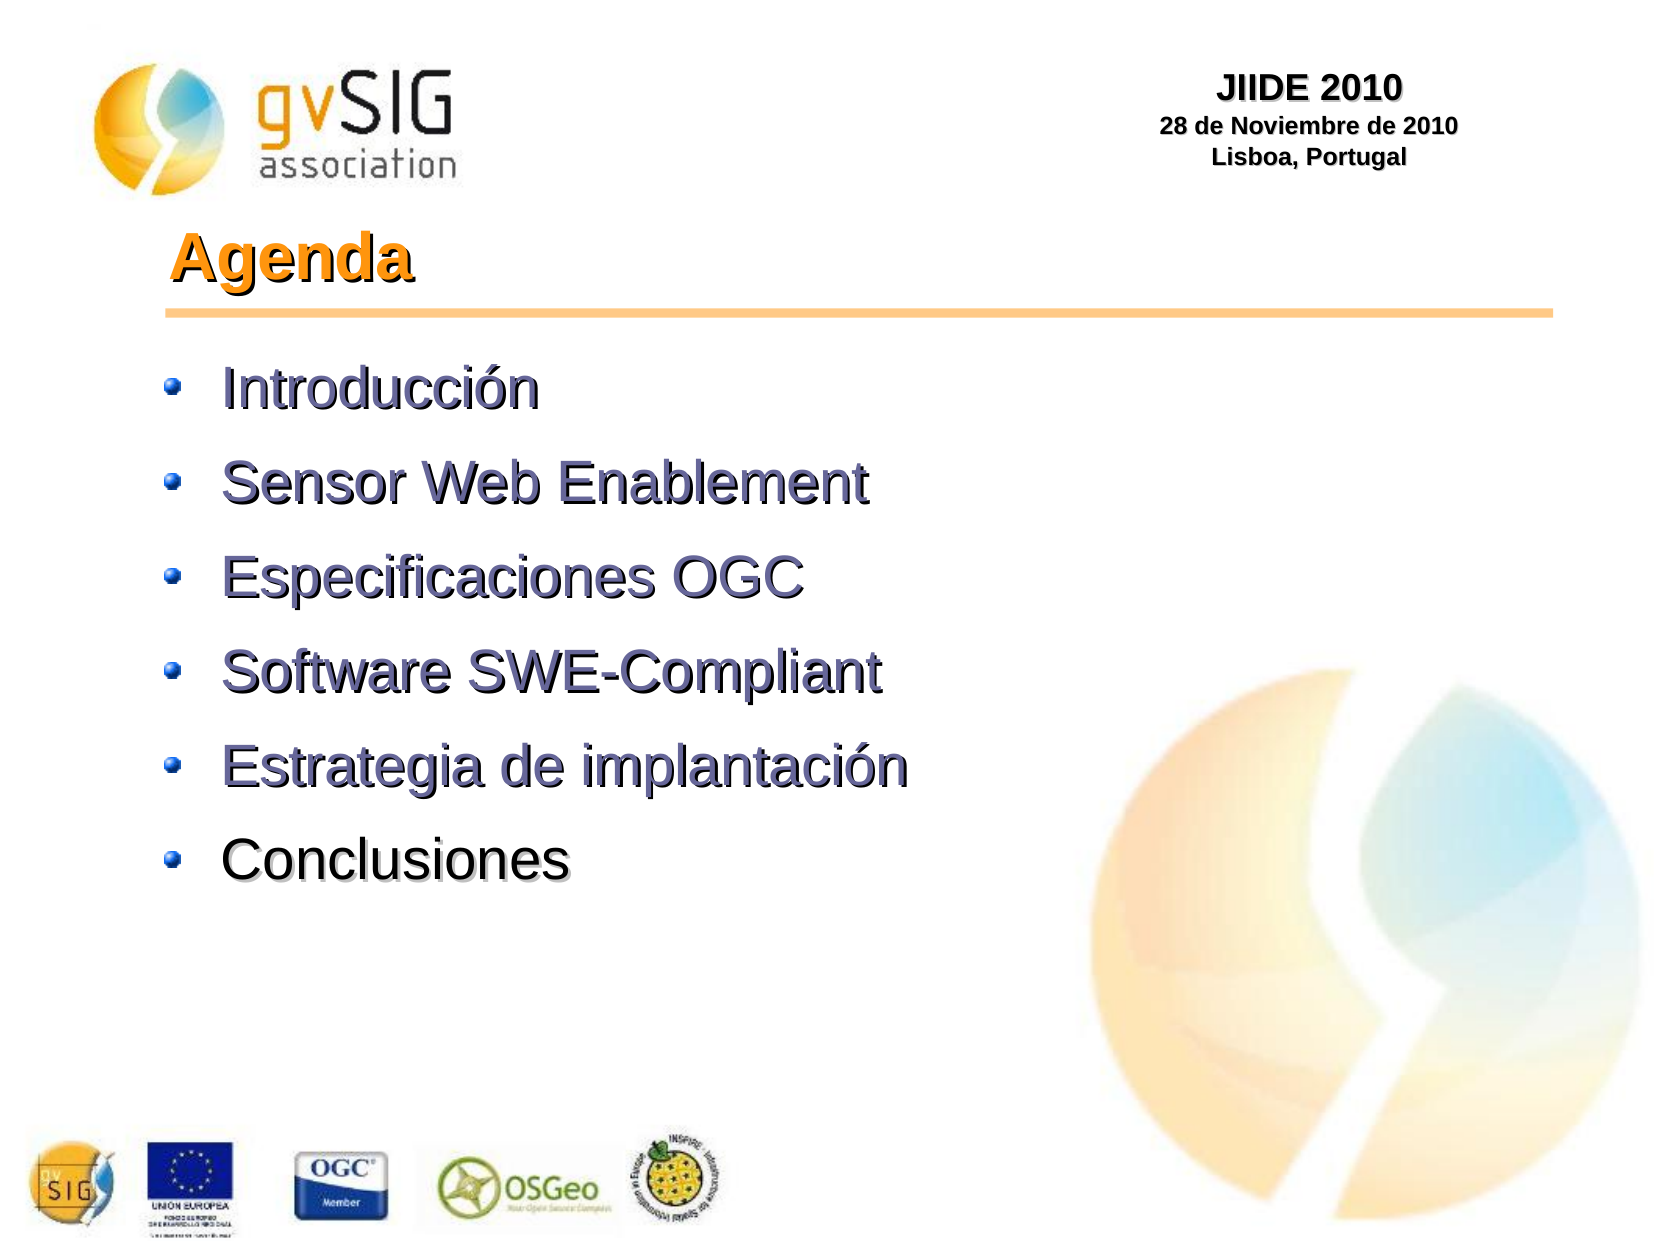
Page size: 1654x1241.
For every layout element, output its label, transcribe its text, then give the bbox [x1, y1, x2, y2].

list Introducción Sensor Web Enablement Especificaciones OGC Software SWE-Compliant Estrategia de implantación Conclusiones [164, 354, 1359, 1123]
text_box Agenda [153, 212, 569, 302]
picture [1, 0, 1654, 1241]
